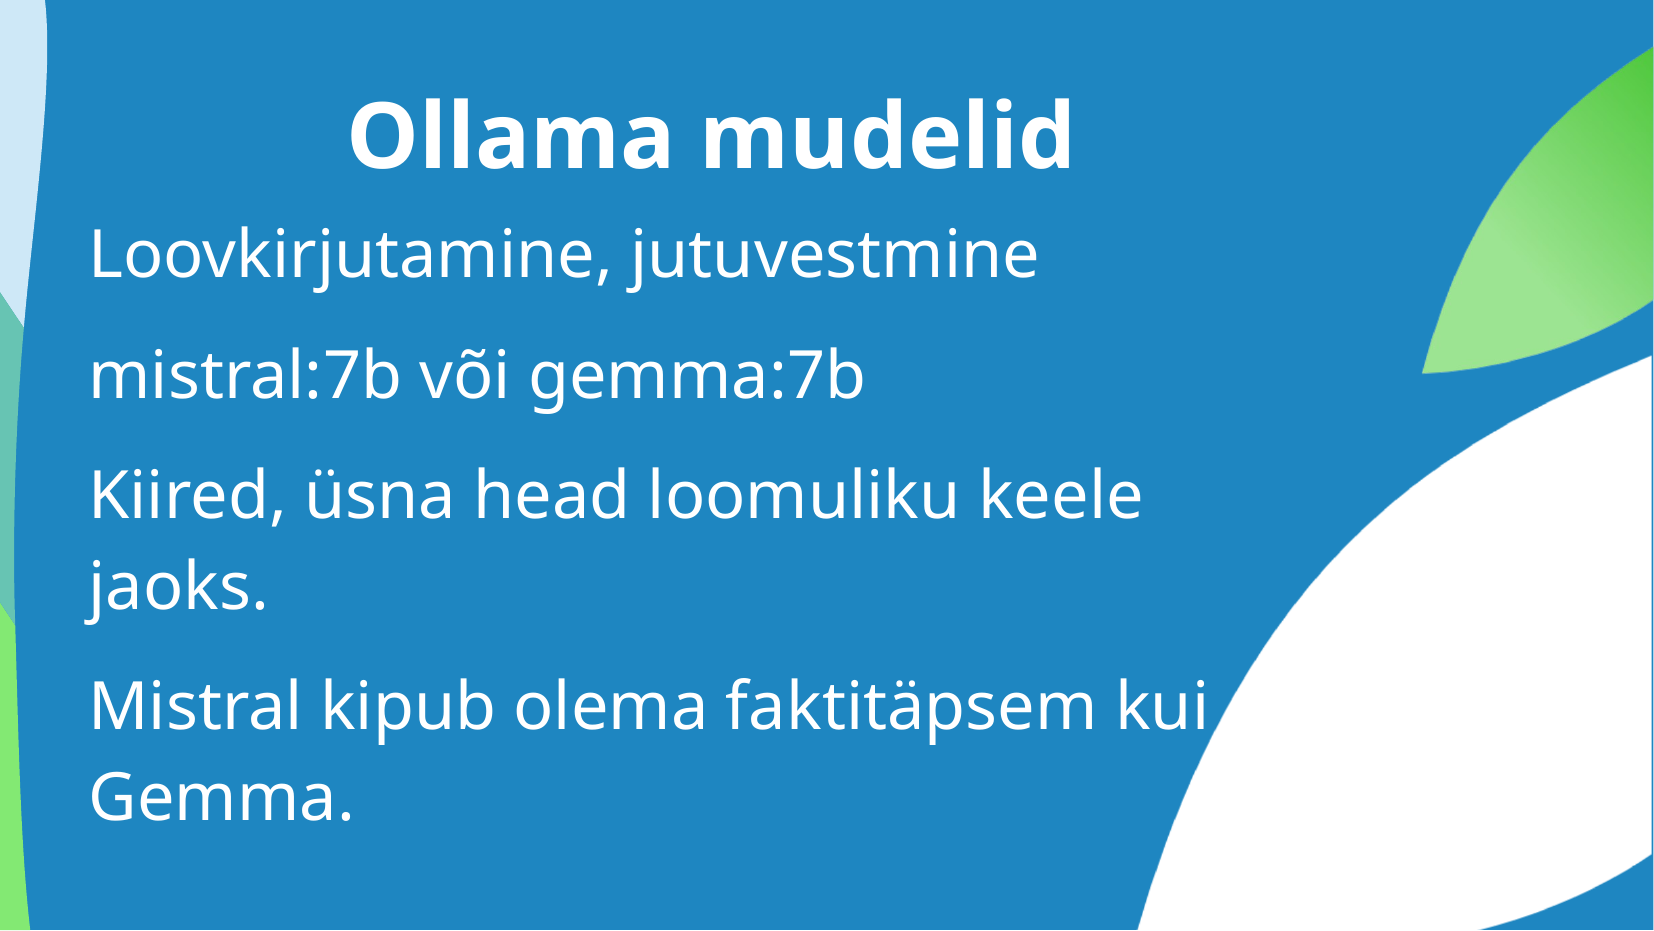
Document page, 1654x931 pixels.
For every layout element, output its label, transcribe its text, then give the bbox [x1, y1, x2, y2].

title Ollama mudelid [88, 59, 1335, 207]
picture [1138, 47, 1654, 931]
list Loovkirjutamine, jutuvestmine mistral:7b või gemma:7b Kiired, üsna head loomuliku keele jaoks. Mistral kipub olema faktitäpsem kui Gemma. [88, 206, 1270, 857]
